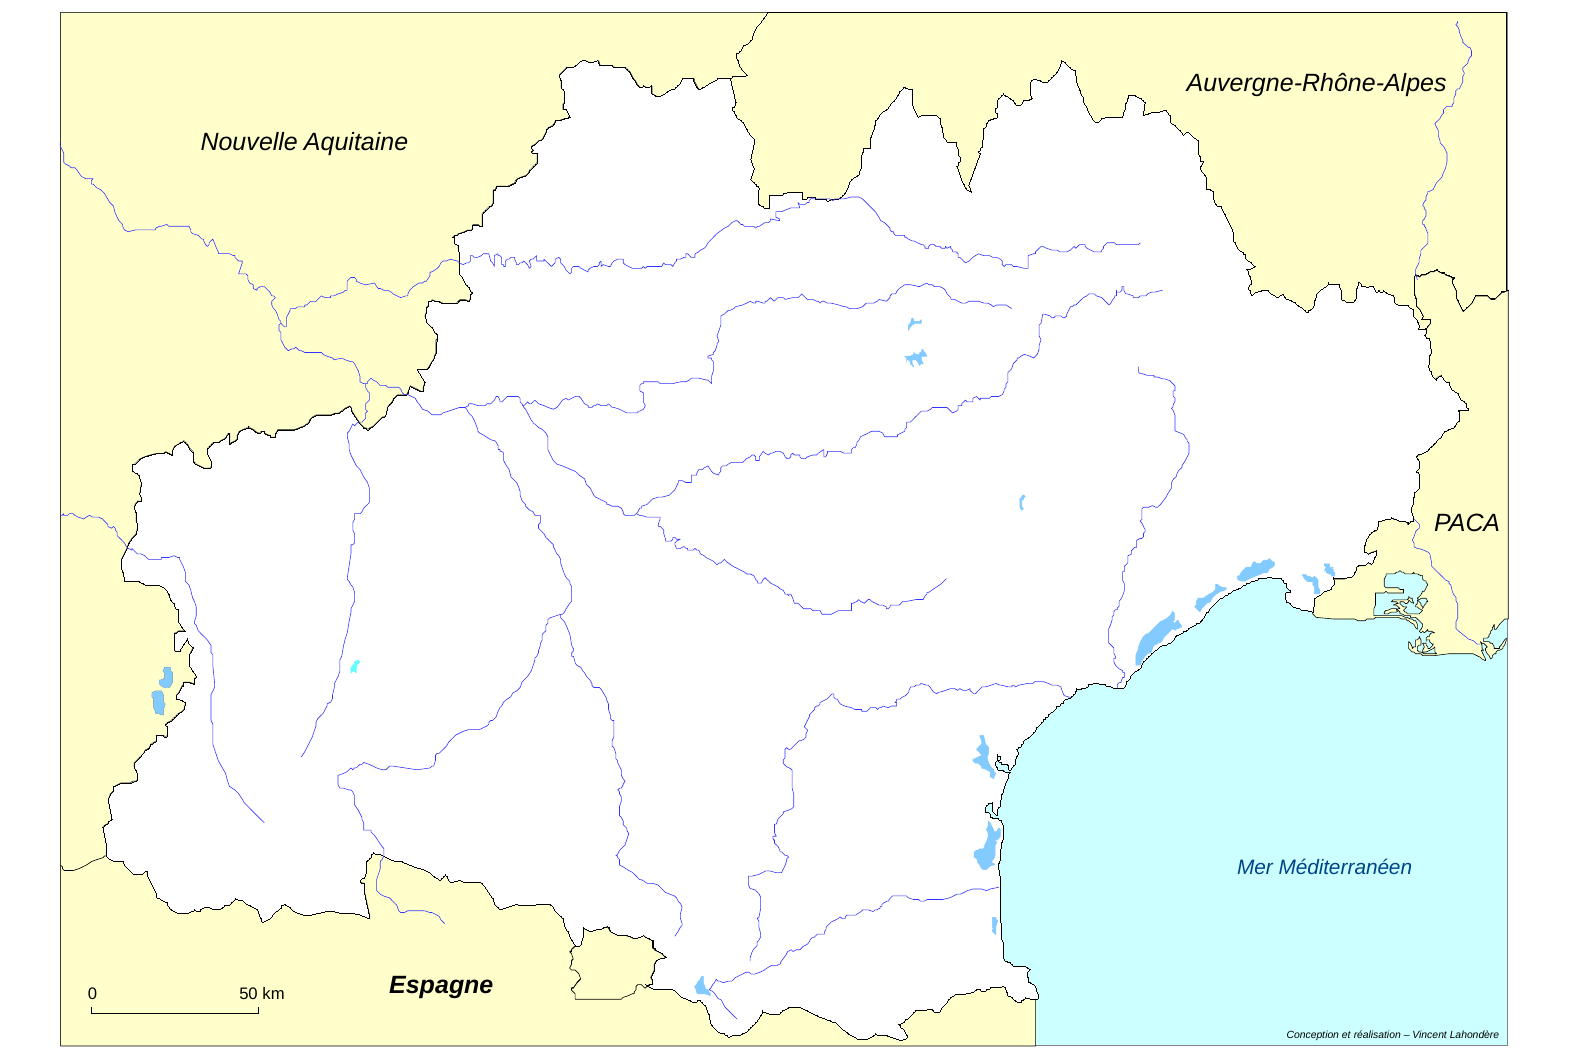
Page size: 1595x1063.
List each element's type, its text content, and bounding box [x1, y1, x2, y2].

text_box 0 50 km [73, 976, 308, 1011]
text_box Nouvelle Aquitaine [185, 120, 424, 164]
text_box PACA [1419, 501, 1516, 545]
text_box Mer Méditerranéen [1222, 847, 1427, 887]
text_box Auvergne-Rhône-Alpes [1171, 61, 1463, 105]
text_box [60, 12, 1509, 1046]
text_box Espagne [374, 963, 509, 1007]
text_box Conception et réalisation – Vincent Lahondère [1271, 1021, 1540, 1050]
